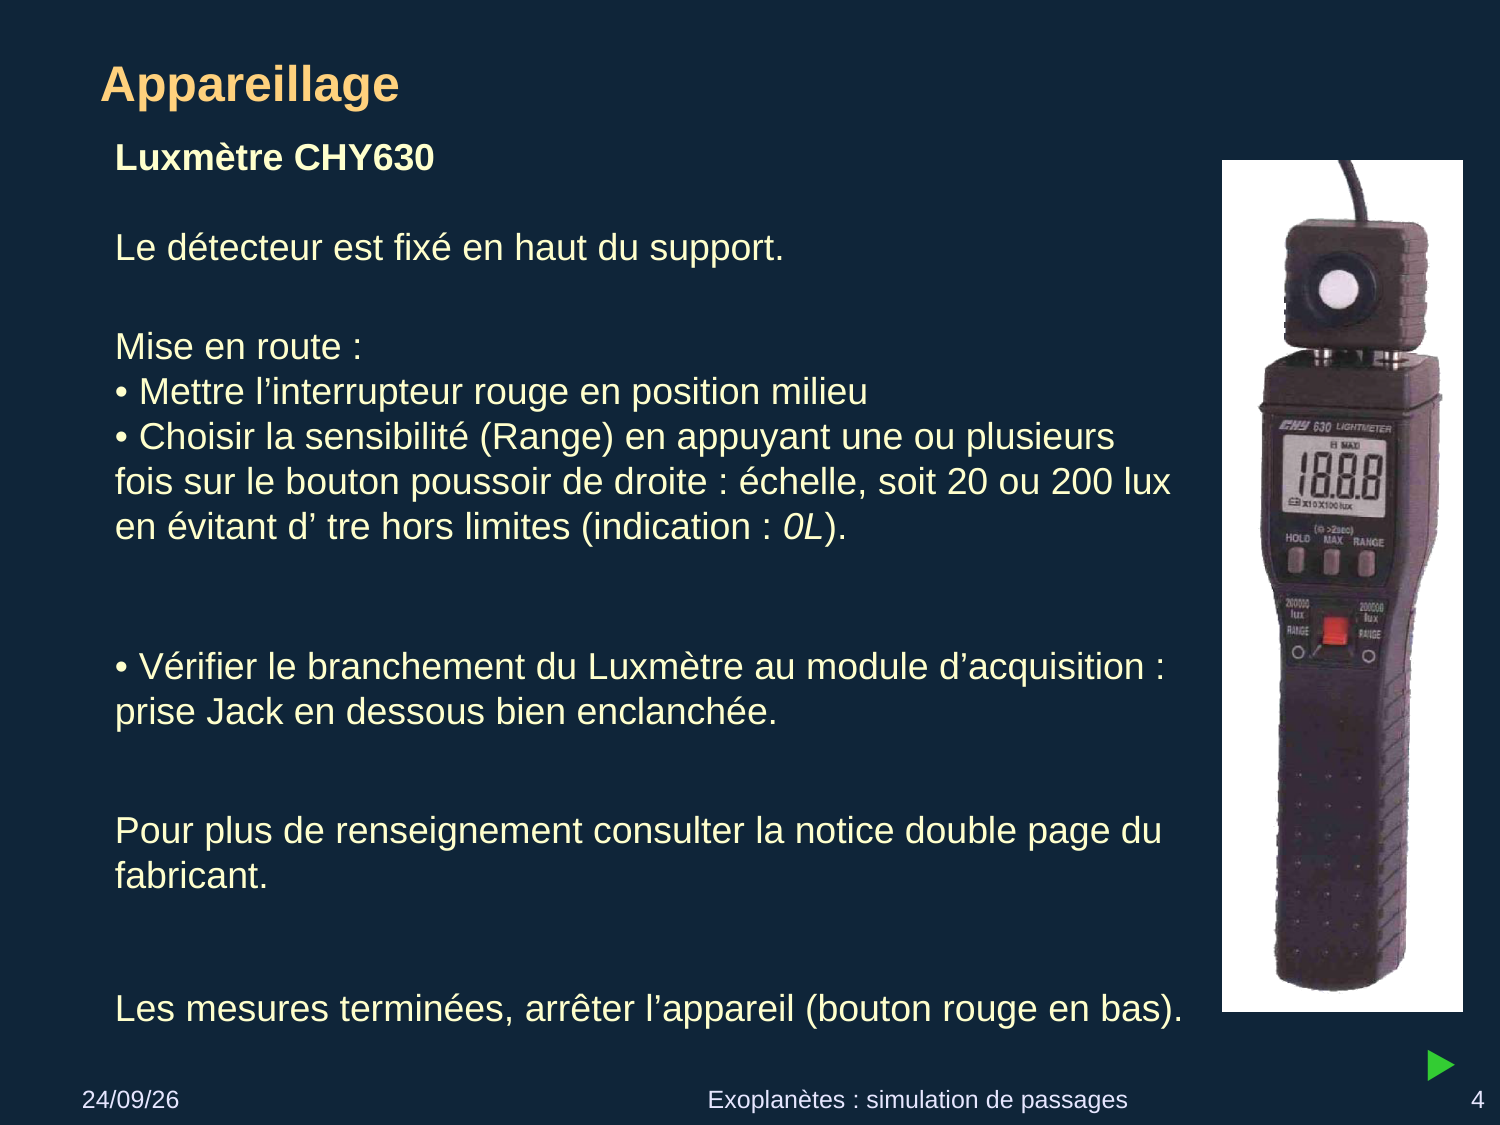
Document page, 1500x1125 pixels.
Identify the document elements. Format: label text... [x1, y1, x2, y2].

picture [1222, 160, 1463, 1012]
text_box  [1409, 1034, 1475, 1096]
text_box Pour plus de renseignement consulter la notice double page du fabricant. [100, 798, 1211, 905]
text_box Les mesures terminées, arrêter l’appareil (bouton rouge en bas). [100, 976, 1211, 1037]
text_box Luxmètre CHY630 Le détecteur est fixé en haut du support. [100, 125, 1424, 276]
text_box Appareillage [85, 44, 415, 120]
text_box • Vérifier le branchement du Luxmètre au module d’acquisition : prise Jack en dessous bien enclanchée. [100, 634, 1199, 740]
text_box Mise en route : • Mettre l’interrupteur rouge en position milieu • Choisir la sensibilité (Range) en appuyant une ou plusieurs fois sur le bouton poussoir de droite : échelle, soit 20 ou 200 lux en évitant d’ tre hors limites (indication : 0L). [100, 314, 1199, 555]
